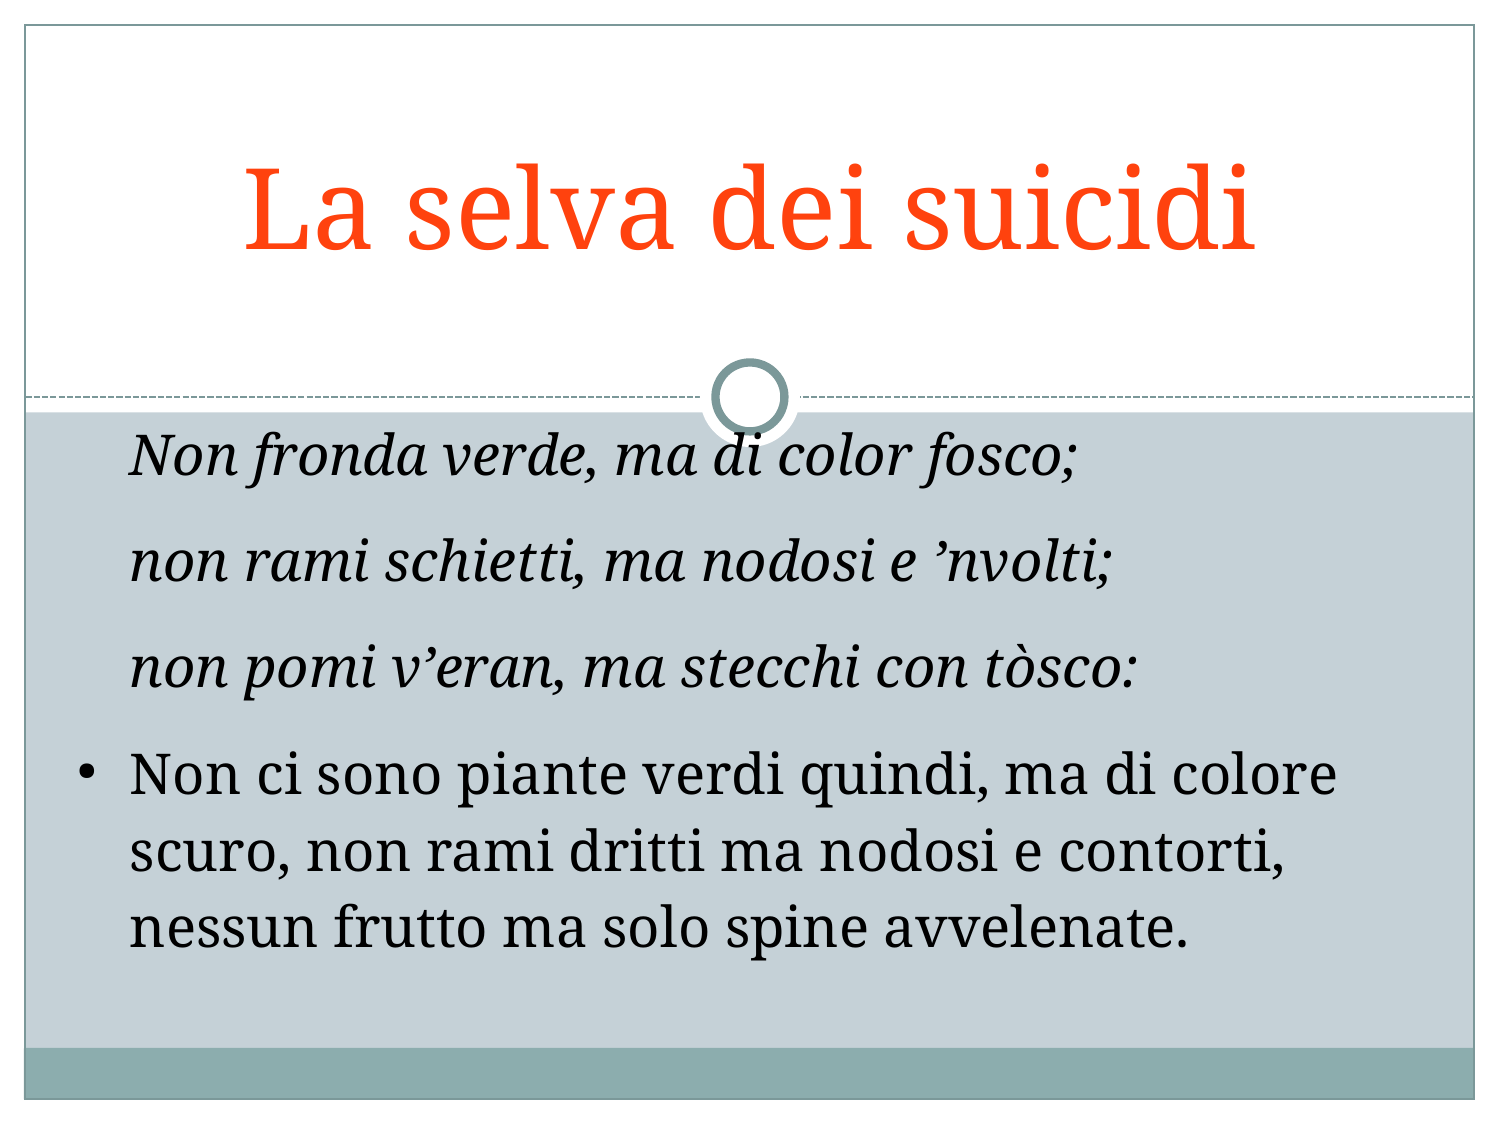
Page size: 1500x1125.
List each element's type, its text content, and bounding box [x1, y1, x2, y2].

list Non fronda verde, ma di color fosco; non rami schietti, ma nodosi e ’nvolti; non pomi v’eran, ma stecchi con tòsco: Non ci sono piante verdi quindi, ma di colore scuro, non rami dritti ma nodosi e contorti, nessun frutto ma solo spine avvelenate. [59, 415, 1409, 1125]
title La selva dei suicidi [112, 62, 1388, 350]
